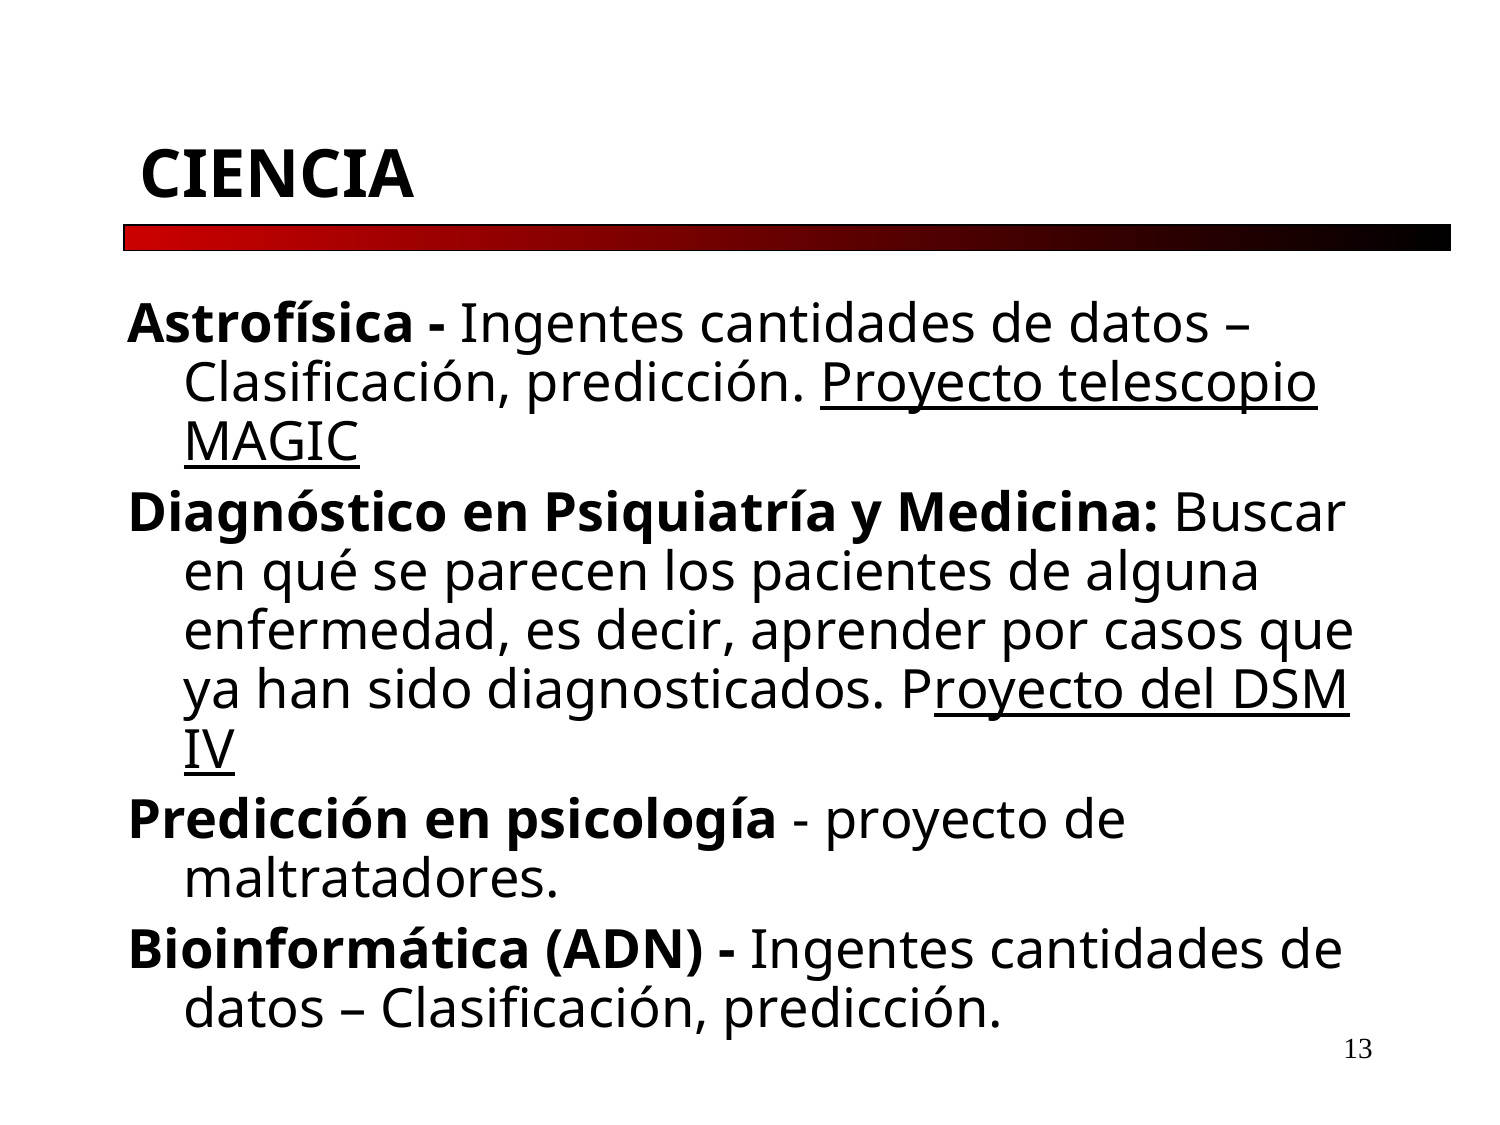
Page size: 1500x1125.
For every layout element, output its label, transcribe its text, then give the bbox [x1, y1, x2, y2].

title CIENCIA [125, 62, 1401, 225]
list Astrofísica - Ingentes cantidades de datos – Clasificación, predicción. Proyecto telescopio MAGIC Diagnóstico en Psiquiatría y Medicina: Buscar en qué se parecen los pacientes de alguna enfermedad, es decir, aprender por casos que ya han sido diagnosticados. Proyecto del DSM IV Predicción en psicología - proyecto de maltratadores. Bioinformática (ADN) - Ingentes cantidades de datos – Clasificación, predicción. [112, 287, 1388, 1088]
